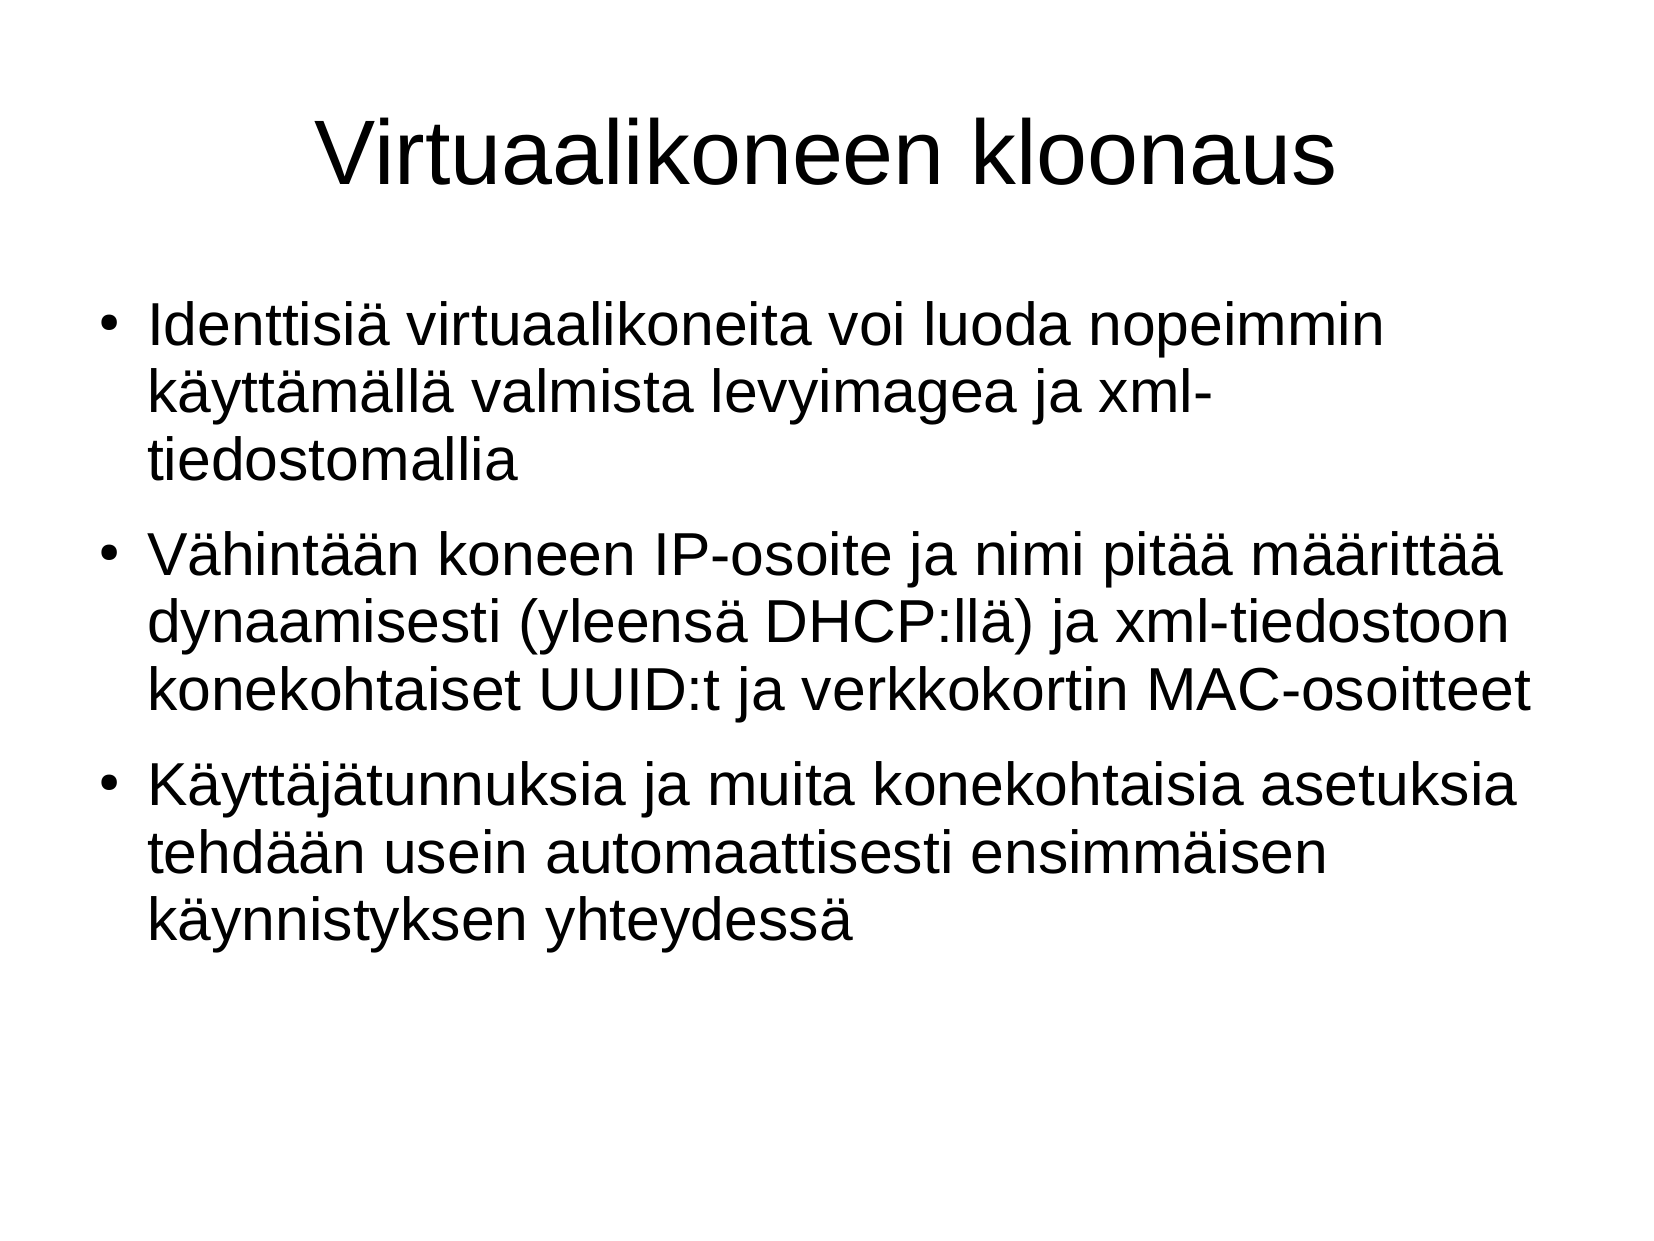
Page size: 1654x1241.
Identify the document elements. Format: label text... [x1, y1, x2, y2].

list Identtisiä virtuaalikoneita voi luoda nopeimmin käyttämällä valmista levyimagea ja xml-tiedostomallia Vähintään koneen IP-osoite ja nimi pitää määrittää dynaamisesti (yleensä DHCP:llä) ja xml-tiedostoon konekohtaiset UUID:t ja verkkokortin MAC-osoitteet Käyttäjätunnuksia ja muita konekohtaisia asetuksia tehdään usein automaattisesti ensimmäisen käynnistyksen yhteydessä [82, 290, 1571, 1010]
title Virtuaalikoneen kloonaus [82, 49, 1571, 257]
